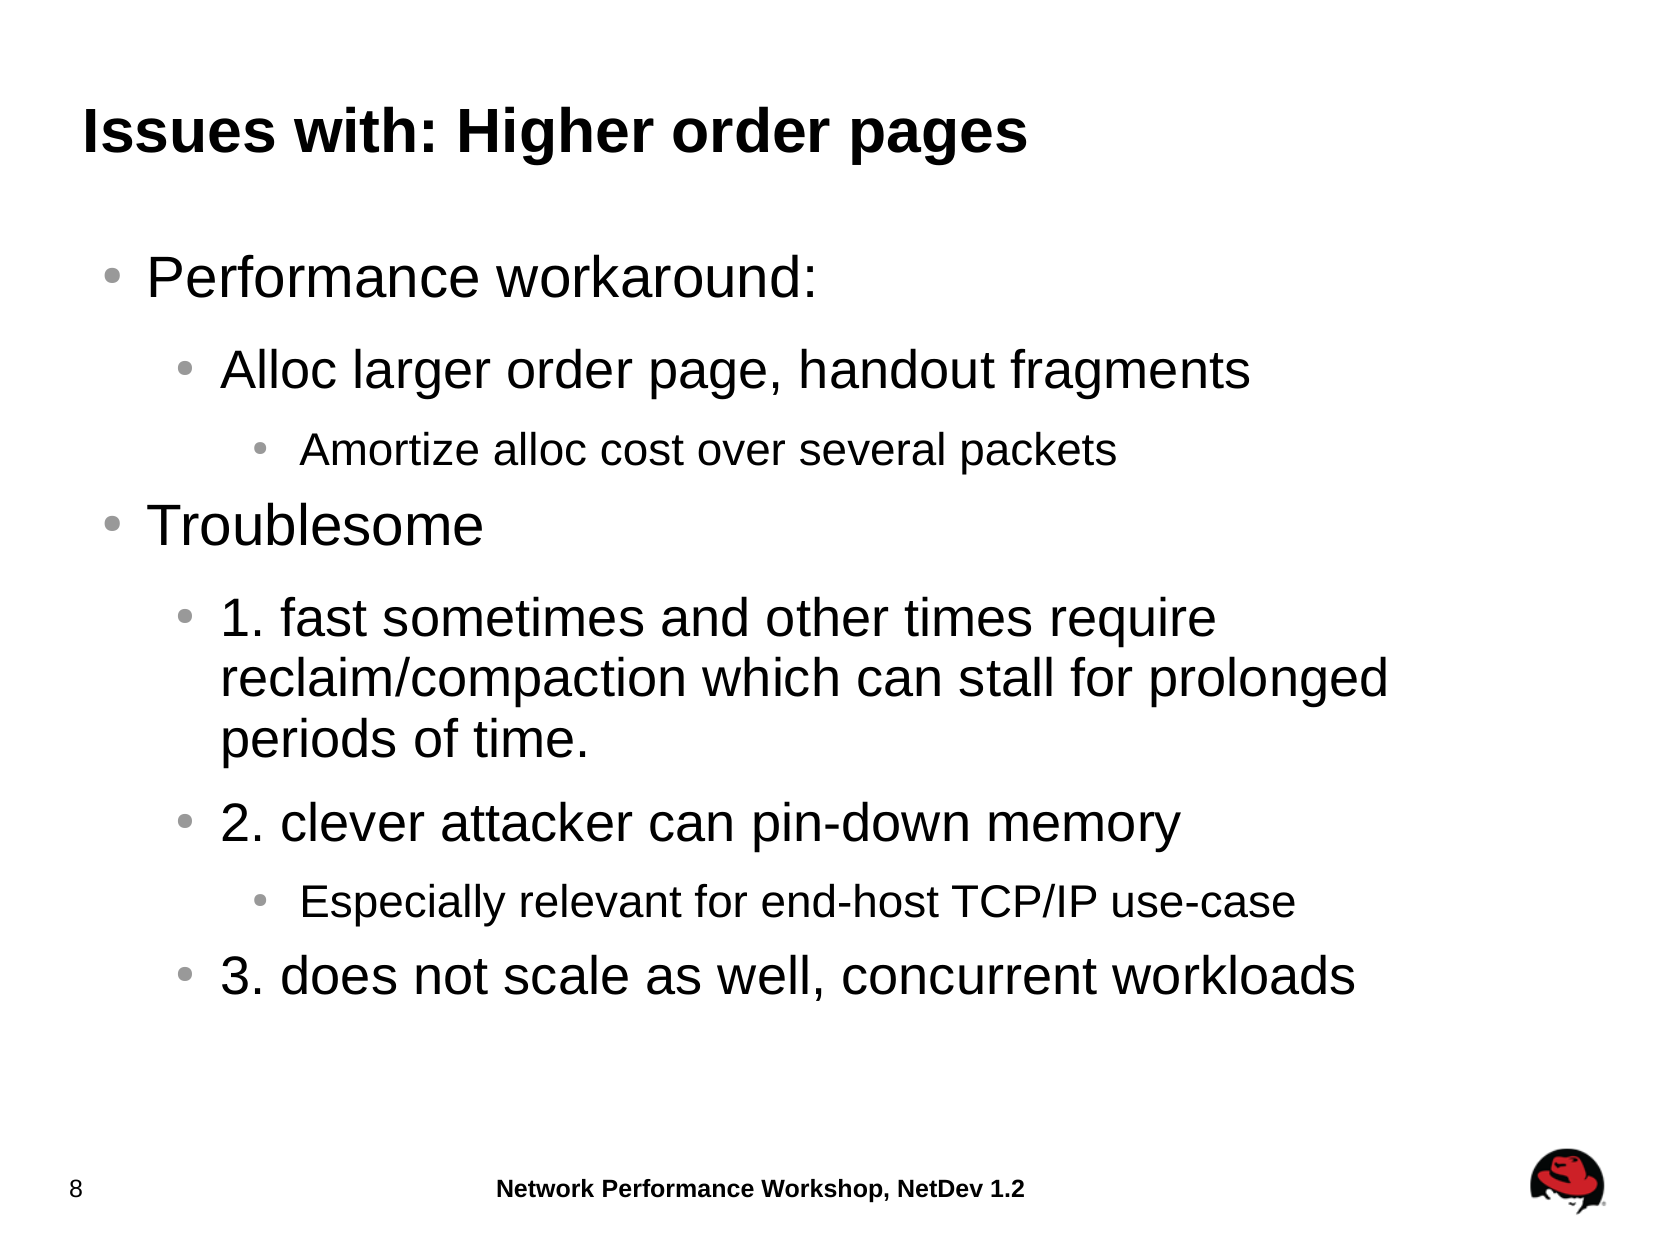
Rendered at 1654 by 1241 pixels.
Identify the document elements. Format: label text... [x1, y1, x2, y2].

list Performance workaround: Alloc larger order page, handout fragments Amortize alloc cost over several packets Troublesome 1. fast sometimes and other times require reclaim/compaction which can stall for prolonged periods of time. 2. clever attacker can pin-down memory Especially relevant for end-host TCP/IP use-case 3. does not scale as well, concurrent workloads [86, 244, 1575, 1039]
title Issues with: Higher order pages [82, 37, 1571, 226]
picture [1529, 1146, 1612, 1224]
